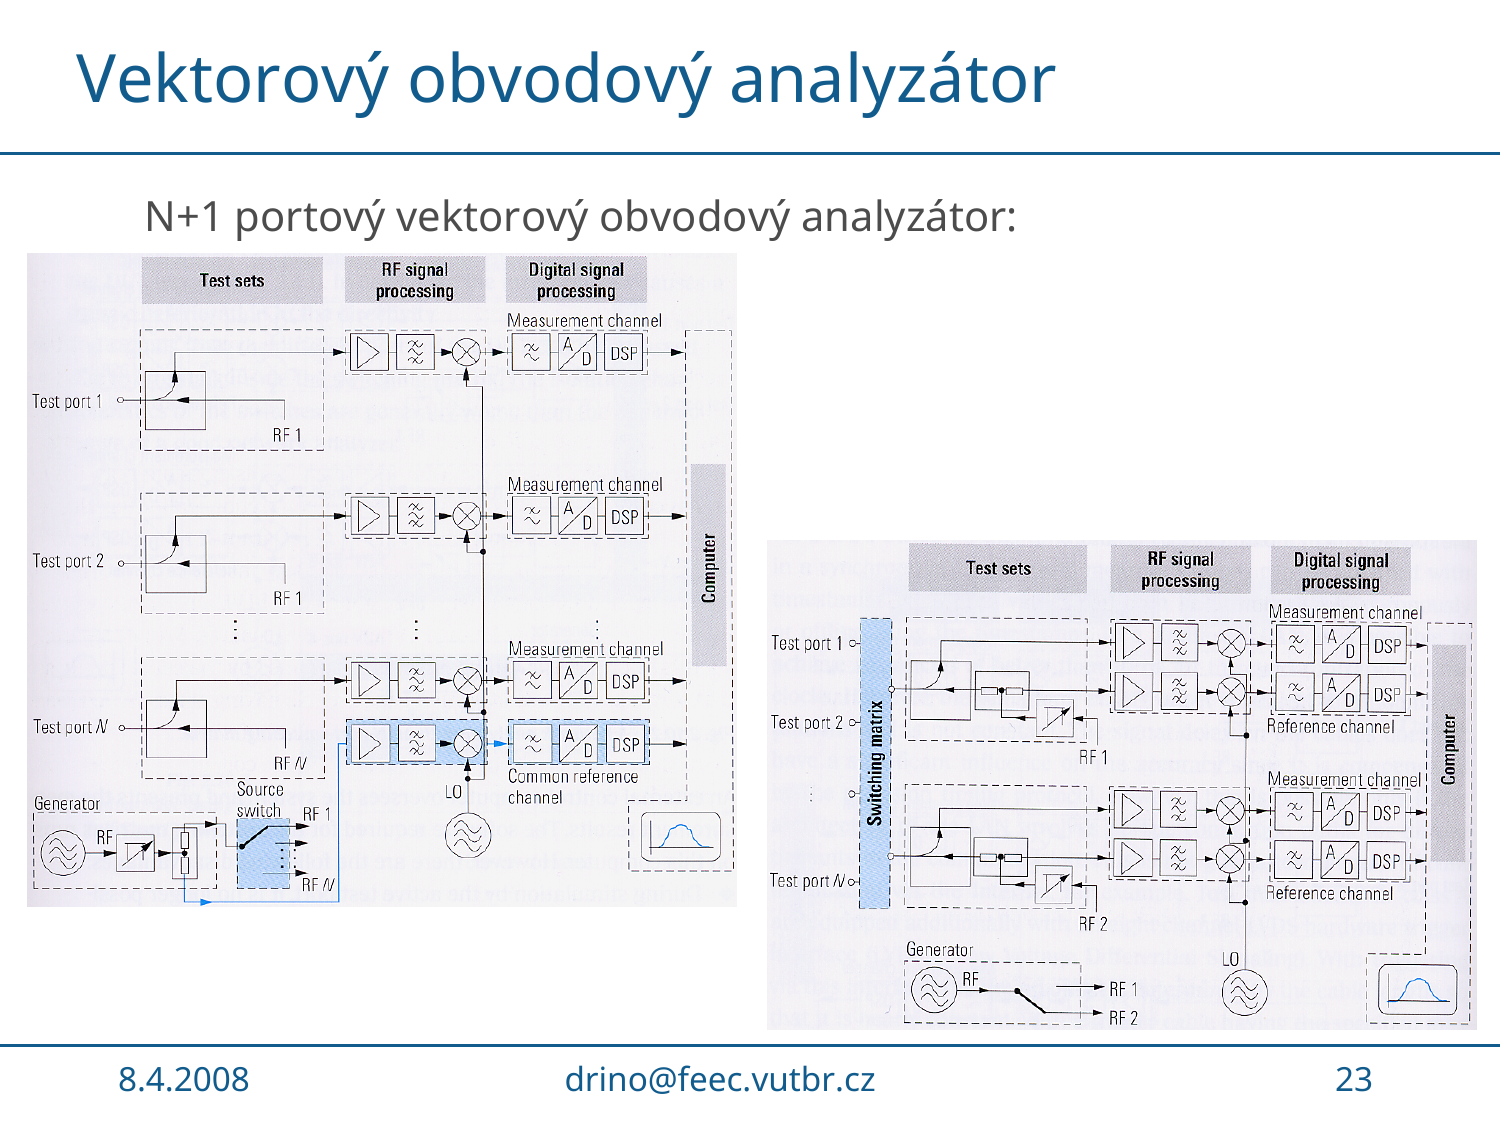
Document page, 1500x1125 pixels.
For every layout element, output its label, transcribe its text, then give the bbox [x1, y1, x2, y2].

picture [767, 540, 1477, 1030]
text_box 8.4.2008 [103, 1049, 432, 1125]
text_box drino@feec.vutbr.cz [454, 1049, 987, 1125]
title Vektorový obvodový analyzátor [0, 0, 1500, 152]
picture [27, 253, 737, 907]
text_box <číslo> [1075, 1049, 1388, 1125]
text_box N+1 portový vektorový obvodový analyzátor: [59, 178, 1442, 252]
